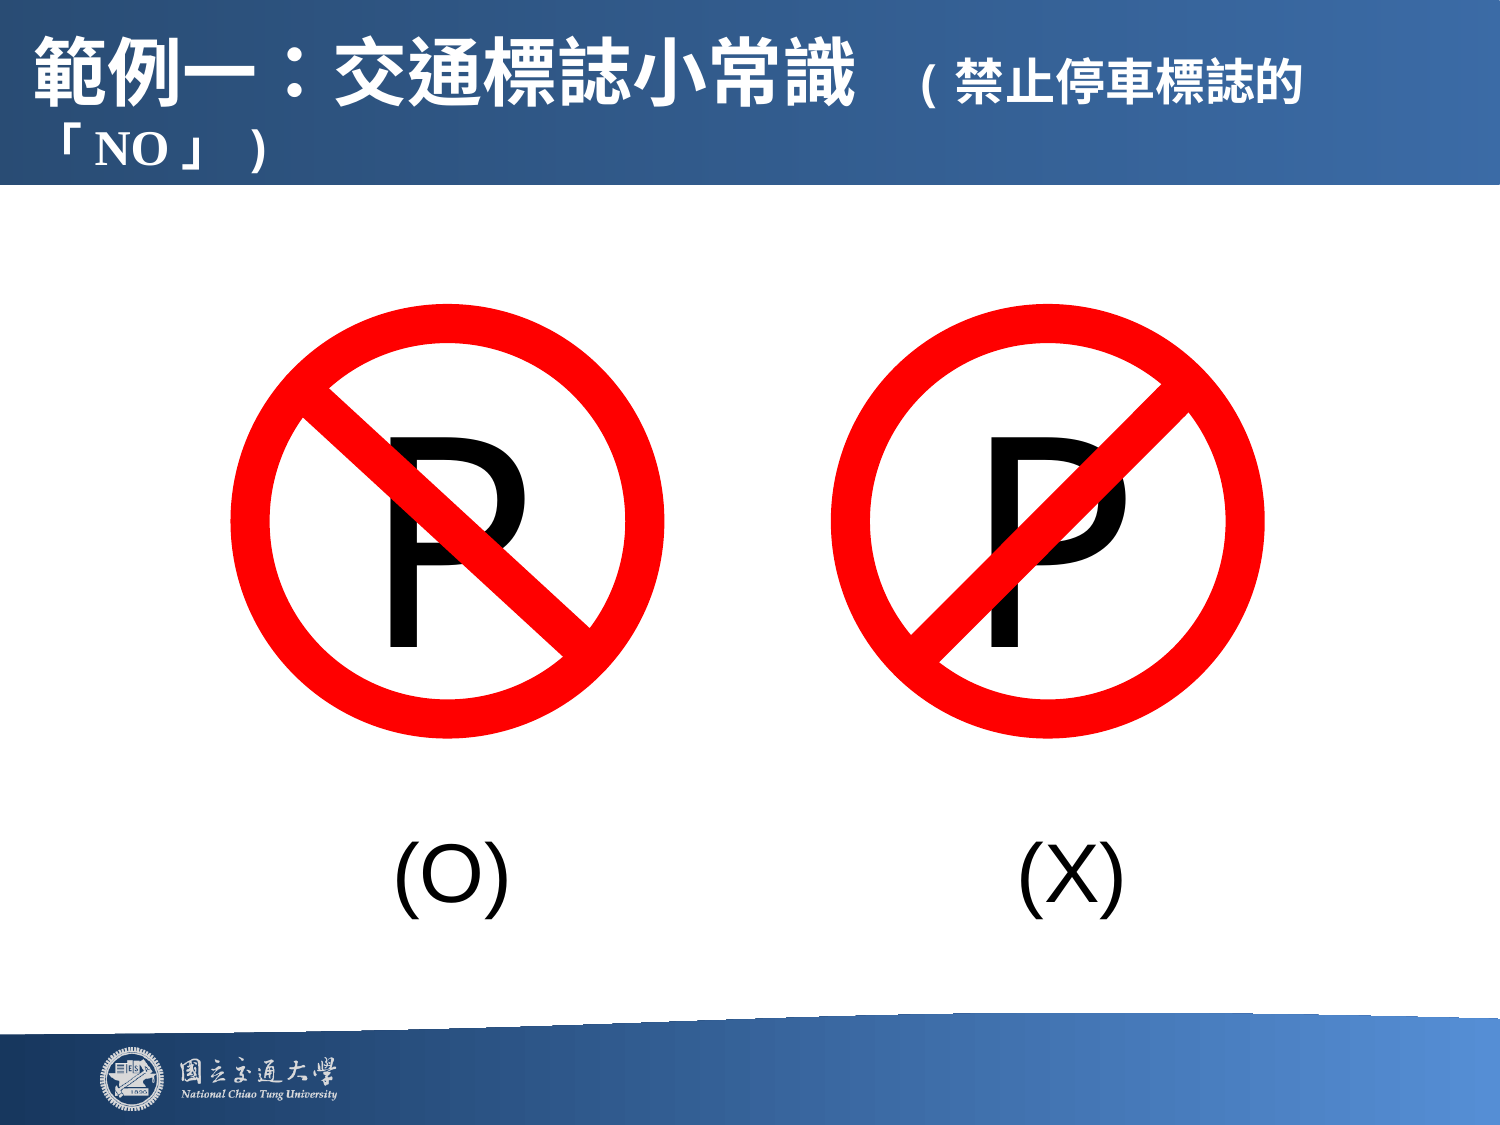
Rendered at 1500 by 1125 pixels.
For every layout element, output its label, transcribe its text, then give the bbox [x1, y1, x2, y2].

picture [213, 255, 1287, 870]
title 範例一：交通標誌小常識 (禁止停車標誌的「NO」) [17, 31, 1495, 171]
text_box (O) [377, 811, 528, 927]
text_box (X) [1001, 811, 1143, 927]
